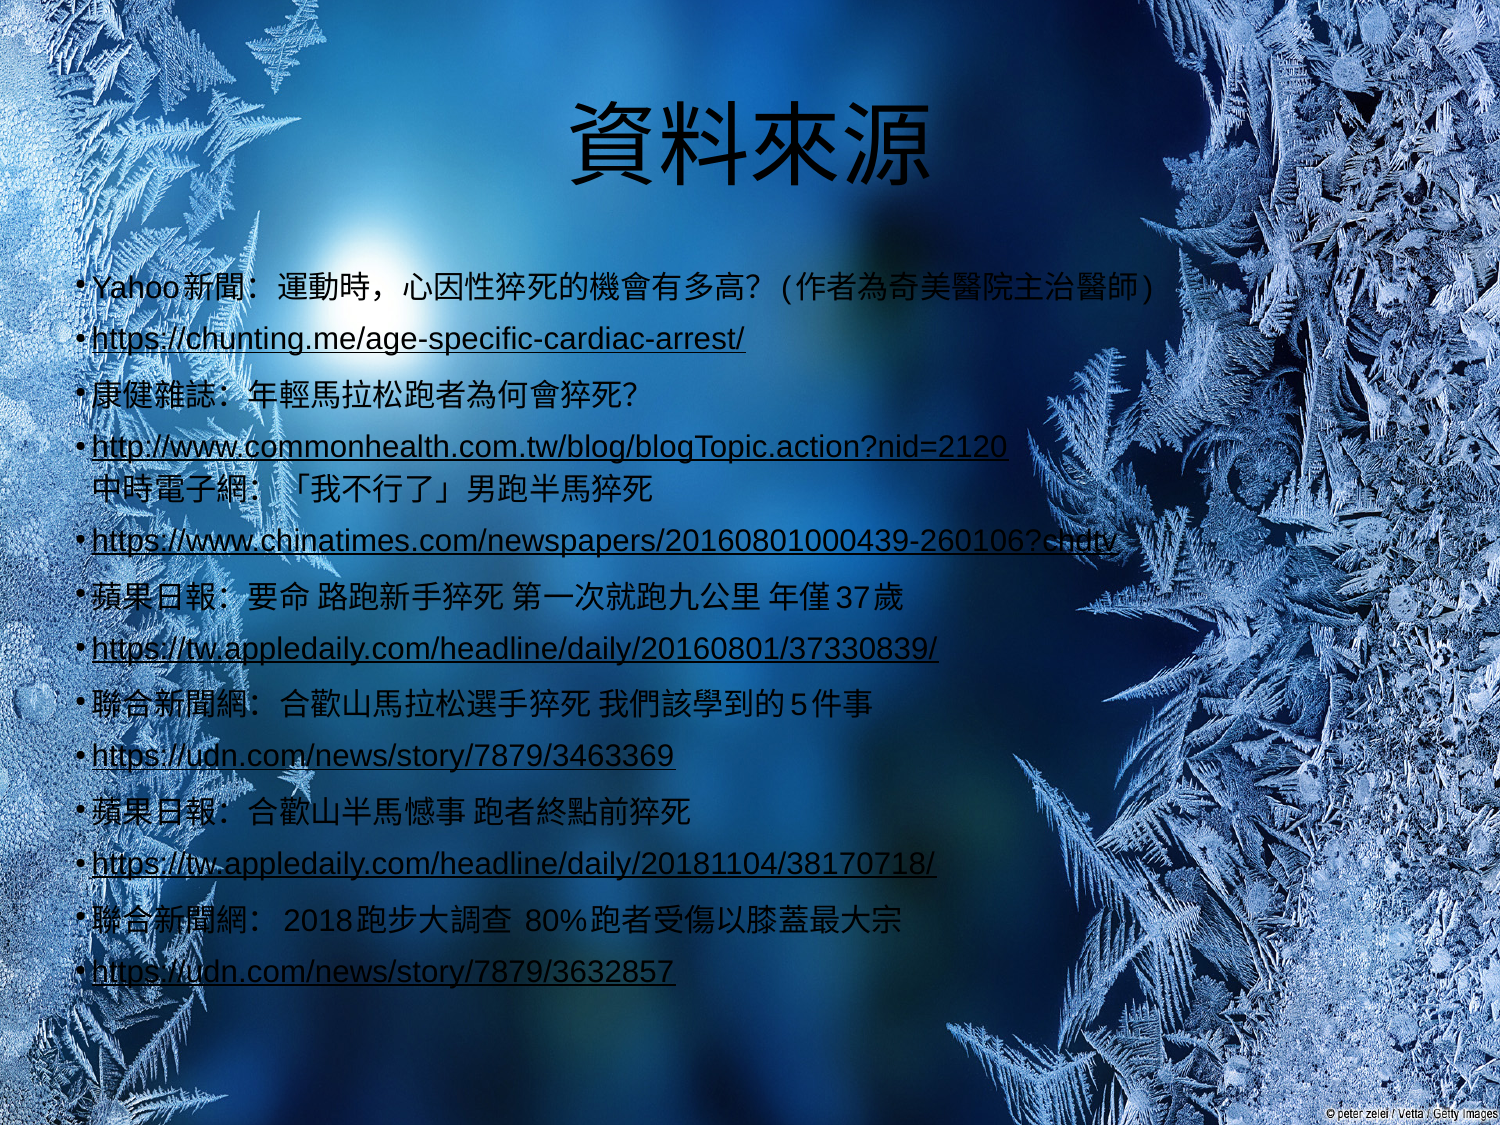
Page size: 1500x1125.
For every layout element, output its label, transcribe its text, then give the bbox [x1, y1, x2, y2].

picture [0, 0, 1500, 1125]
list Yahoo新聞：運動時，心因性猝死的機會有多高？(作者為奇美醫院主治醫師) https://chunting.me/age-specific-cardiac-arrest/ 康健雜誌：年輕馬拉松跑者為何會猝死？ http://www.commonhealth.com.tw/blog/blogTopic.action?nid=2120 中時電子網：「我不行了」男跑半馬猝死 https://www.chinatimes.com/newspapers/20160801000439-260106?chdtv 蘋果日報：要命 路跑新手猝死 第一次就跑九公里 年僅37歲 https://tw.appledaily.com/headline/daily/20160801/37330839/ 聯合新聞網：合歡山馬拉松選手猝死 我們該學到的5件事 https://udn.com/news/story/7879/3463369 蘋果日報：合歡山半馬憾事 跑者終點前猝死 https://tw.appledaily.com/headline/daily/20181104/38170718/ 聯合新聞網：2018跑步大調查 80%跑者受傷以膝蓋最大宗 https://udn.com/news/story/7879/3632857 [75, 262, 1425, 1005]
title 資料來源 [75, 45, 1425, 233]
